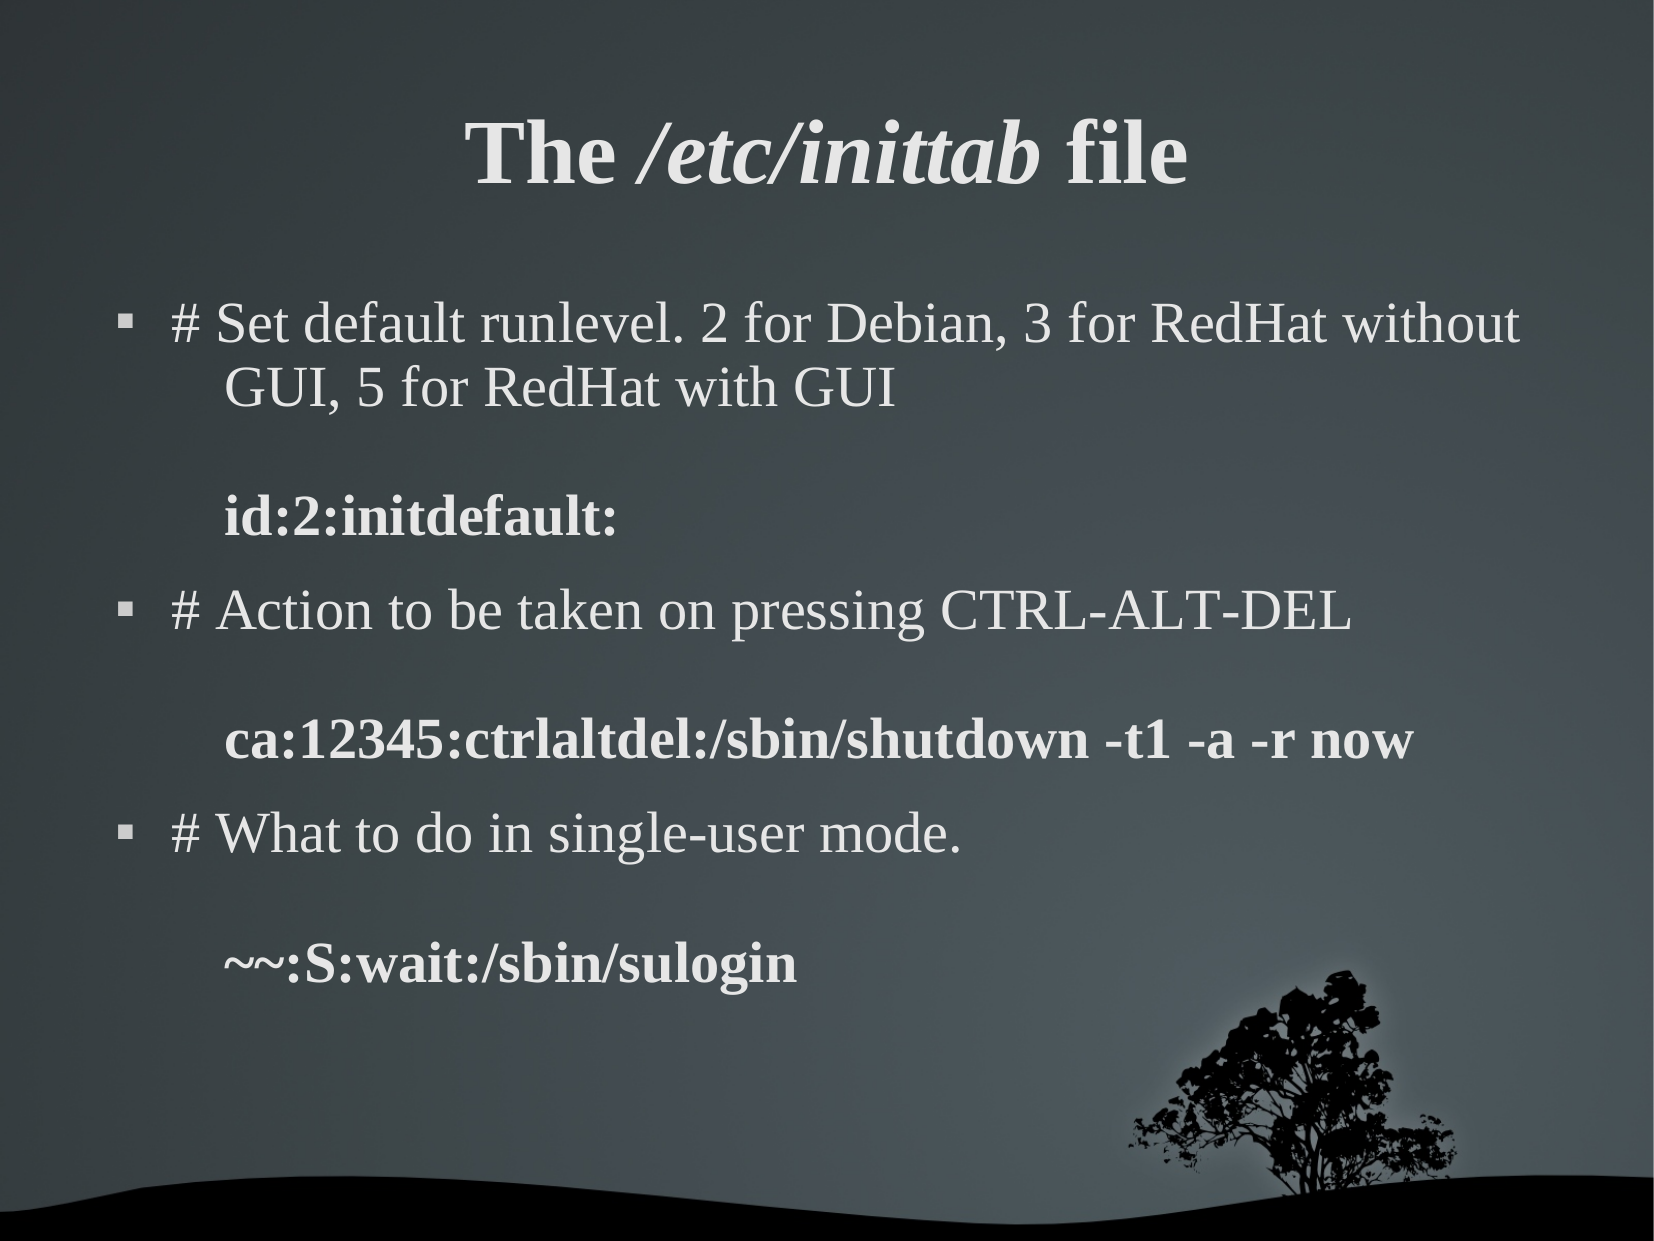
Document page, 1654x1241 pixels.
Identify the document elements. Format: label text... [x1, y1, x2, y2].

picture [0, 0, 1654, 1241]
title The /etc/inittab file [82, 49, 1571, 257]
list # Set default runlevel. 2 for Debian, 3 for RedHat without GUI, 5 for RedHat with GUI id:2:initdefault: # Action to be taken on pressing CTRL-ALT-DEL ca:12345:ctrlaltdel:/sbin/shutdown -t1 -a -r now # What to do in single-user mode. ~~:S:wait:/sbin/sulogin [82, 290, 1571, 1109]
